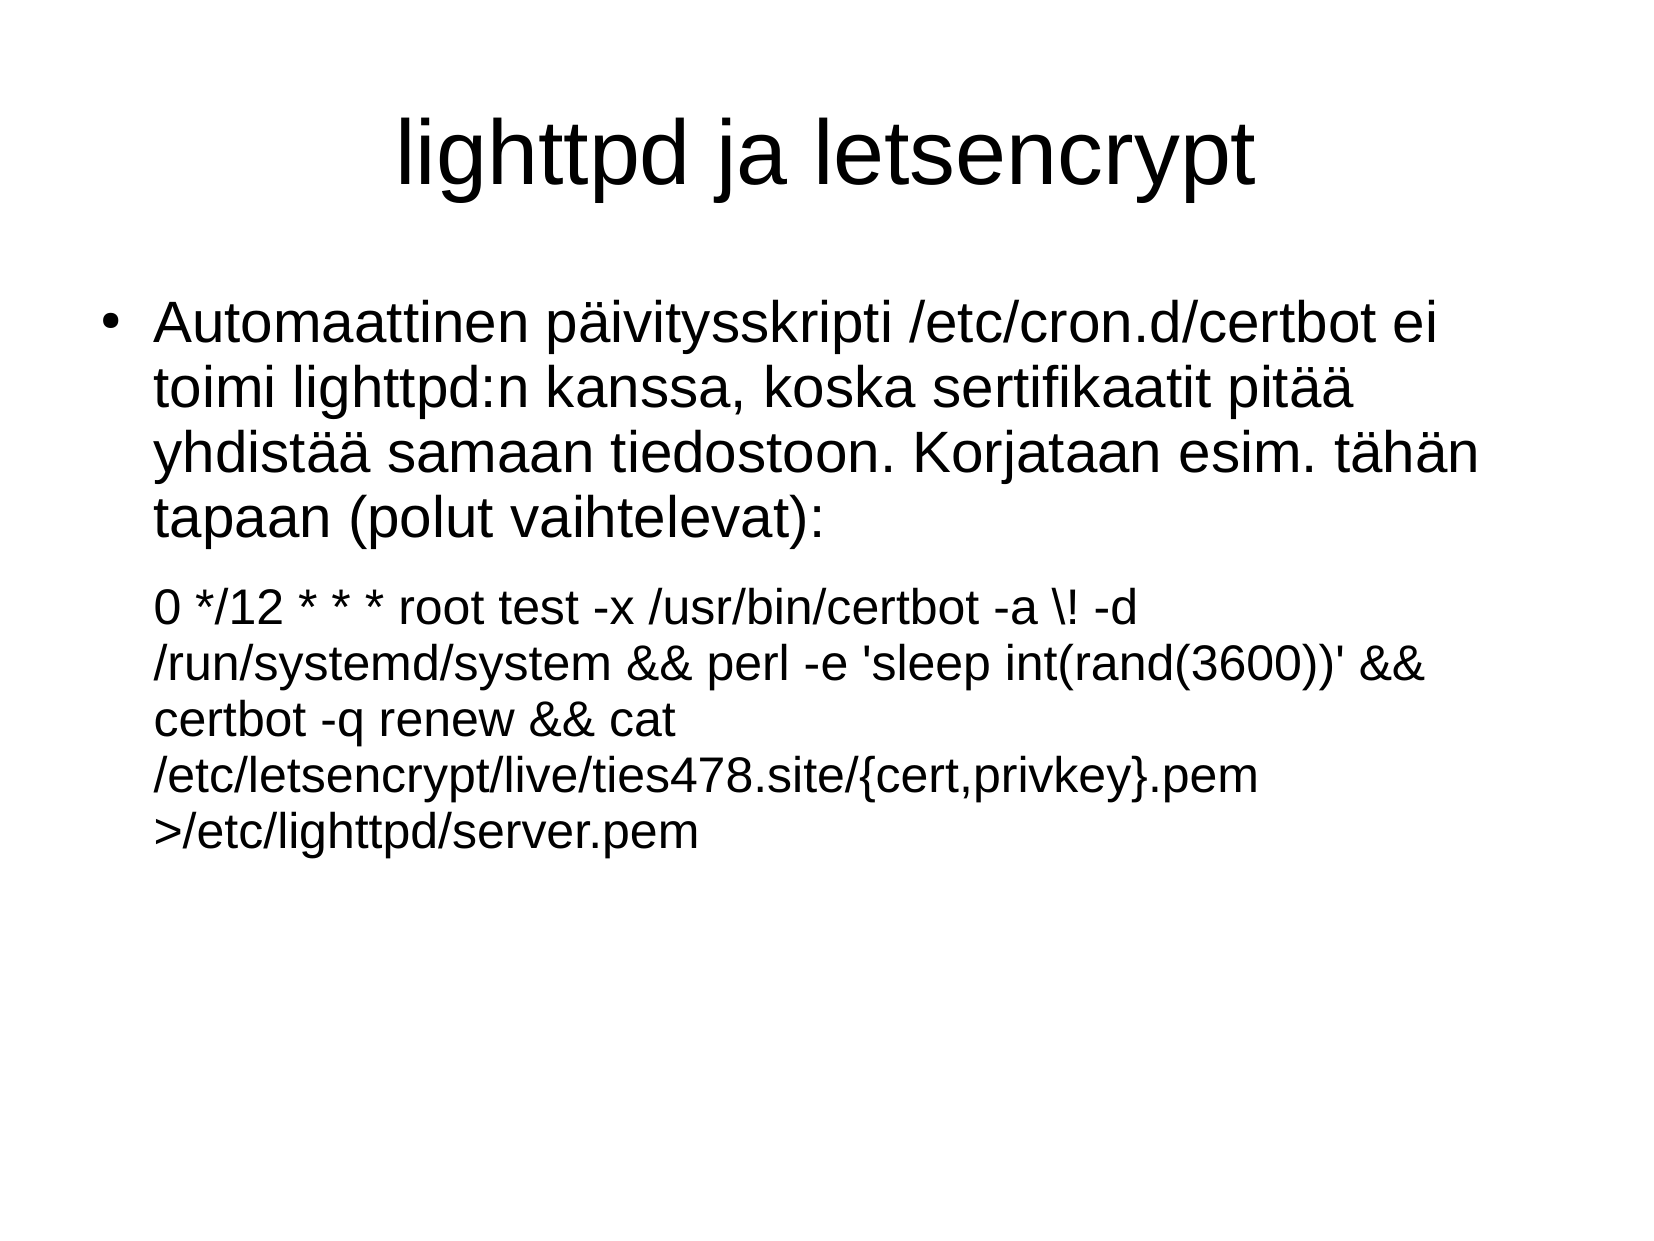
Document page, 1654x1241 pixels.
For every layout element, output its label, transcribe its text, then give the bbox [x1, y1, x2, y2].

list Automaattinen päivitysskripti /etc/cron.d/certbot ei toimi lighttpd:n kanssa, koska sertifikaatit pitää yhdistää samaan tiedostoon. Korjataan esim. tähän tapaan (polut vaihtelevat): 0 */12 * * * root test -x /usr/bin/certbot -a \! -d /run/systemd/system && perl -e 'sleep int(rand(3600))' && certbot -q renew && cat /etc/letsencrypt/live/ties478.site/{cert,privkey}.pem >/etc/lighttpd/server.pem [82, 290, 1571, 1010]
title lighttpd ja letsencrypt [82, 49, 1571, 257]
